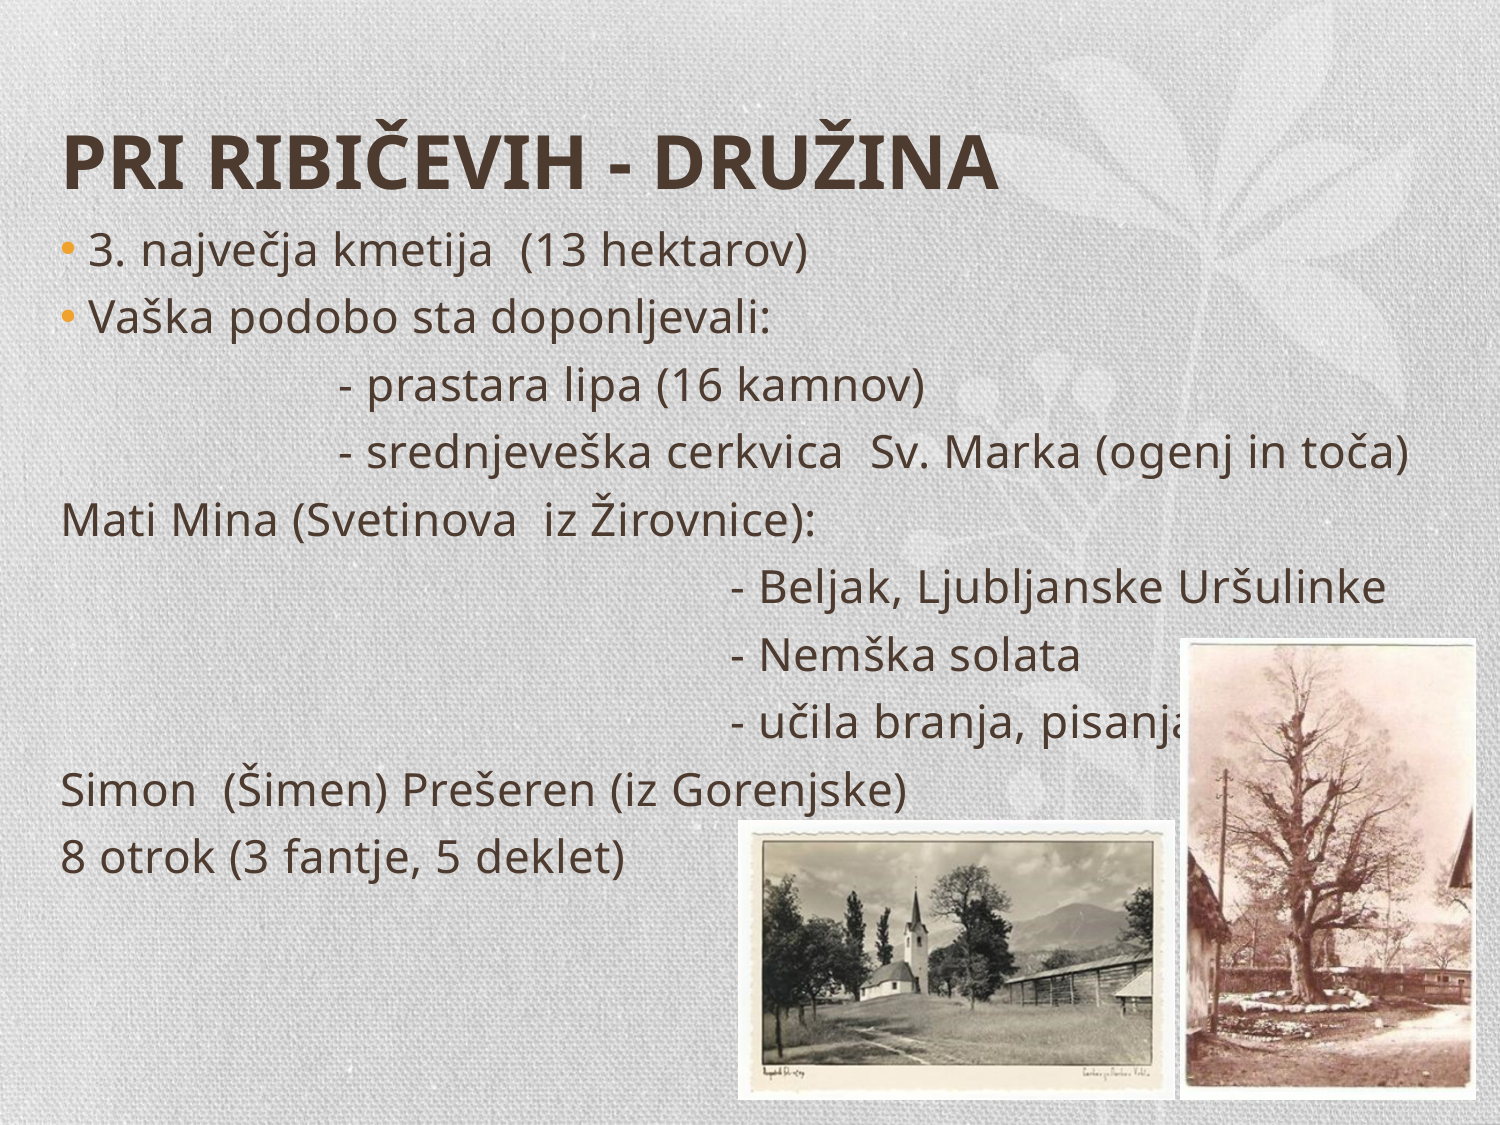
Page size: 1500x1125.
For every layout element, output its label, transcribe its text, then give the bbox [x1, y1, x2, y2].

picture [0, 0, 1500, 1125]
title PRI RIBIČEVIH - DRUŽINA [45, 37, 1455, 213]
list 3. največja kmetija (13 hektarov) Vaška podobo sta doponljevali: - prastara lipa (16 kamnov) - srednjeveška cerkvica Sv. Marka (ogenj in toča) Mati Mina (Svetinova iz Žirovnice): - Beljak, Ljubljanske Uršulinke - Nemška solata - učila branja, pisanja Simon (Šimen) Prešeren (iz Gorenjske) 8 otrok (3 fantje, 5 deklet) [45, 213, 1455, 1094]
